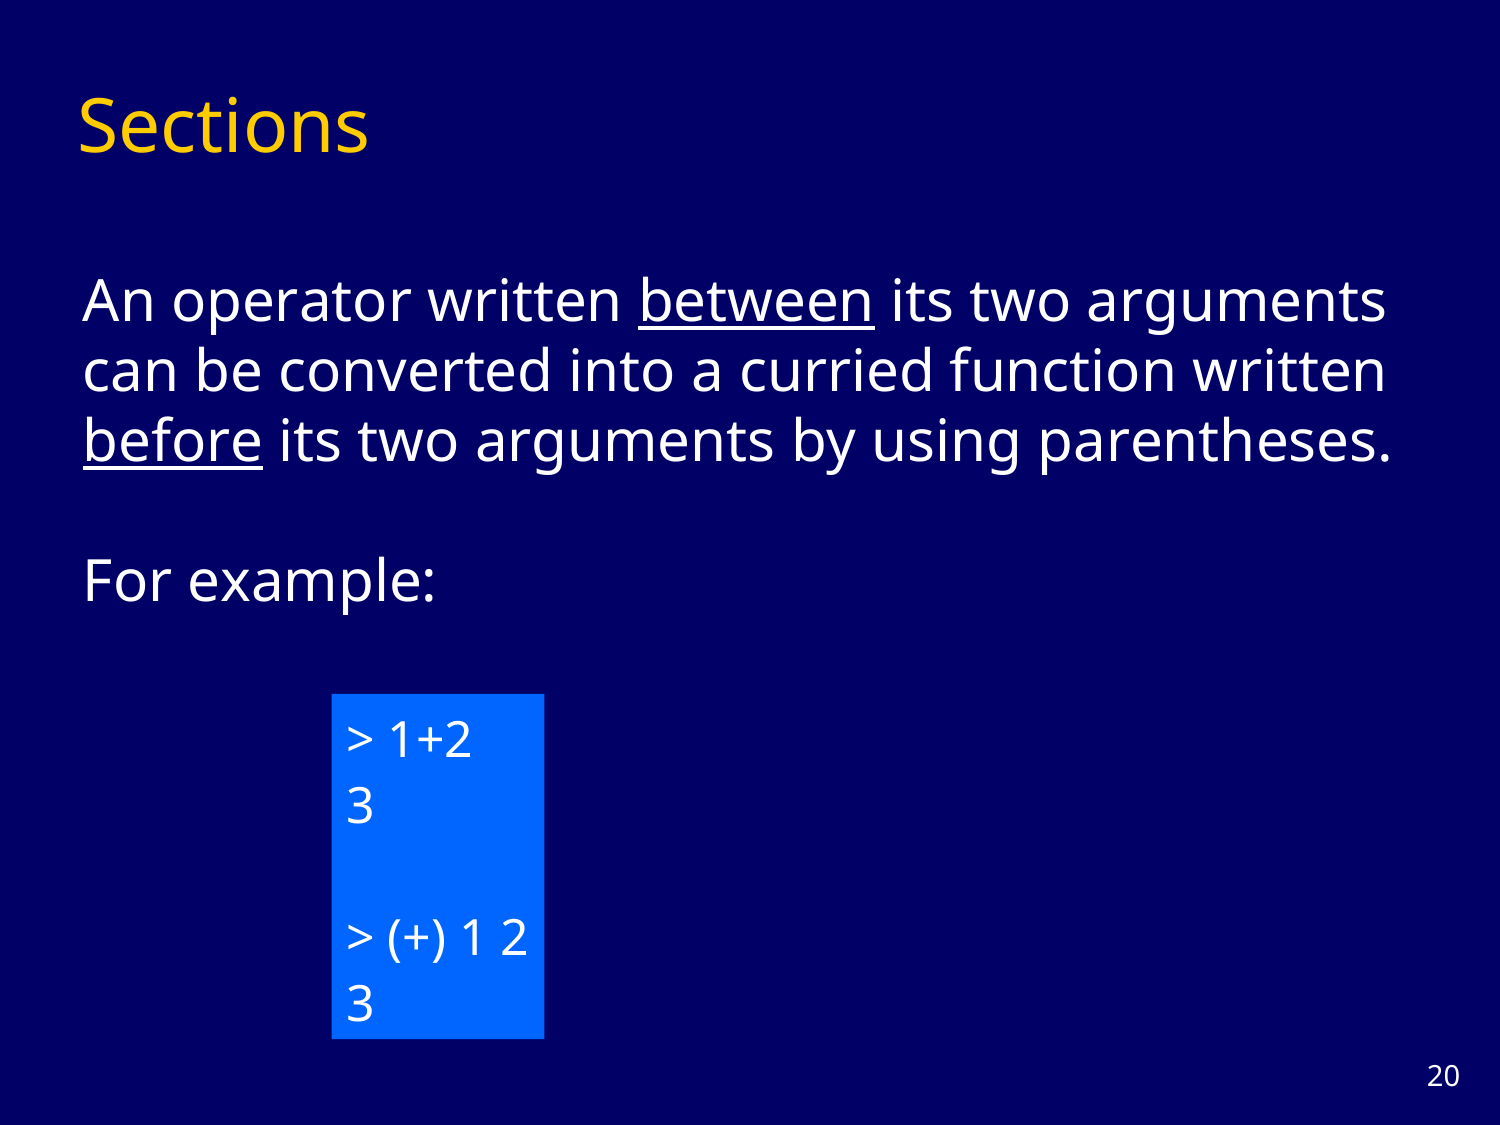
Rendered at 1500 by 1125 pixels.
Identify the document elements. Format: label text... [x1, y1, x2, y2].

title Sections [62, 62, 1338, 175]
text_box An operator written between its two arguments can be converted into a curried function written before its two arguments by using parentheses. For example: [68, 254, 1433, 621]
text_box > 1+2 3 > (+) 1 2 3 [331, 693, 545, 1040]
text_box <number> [1374, 1049, 1476, 1101]
